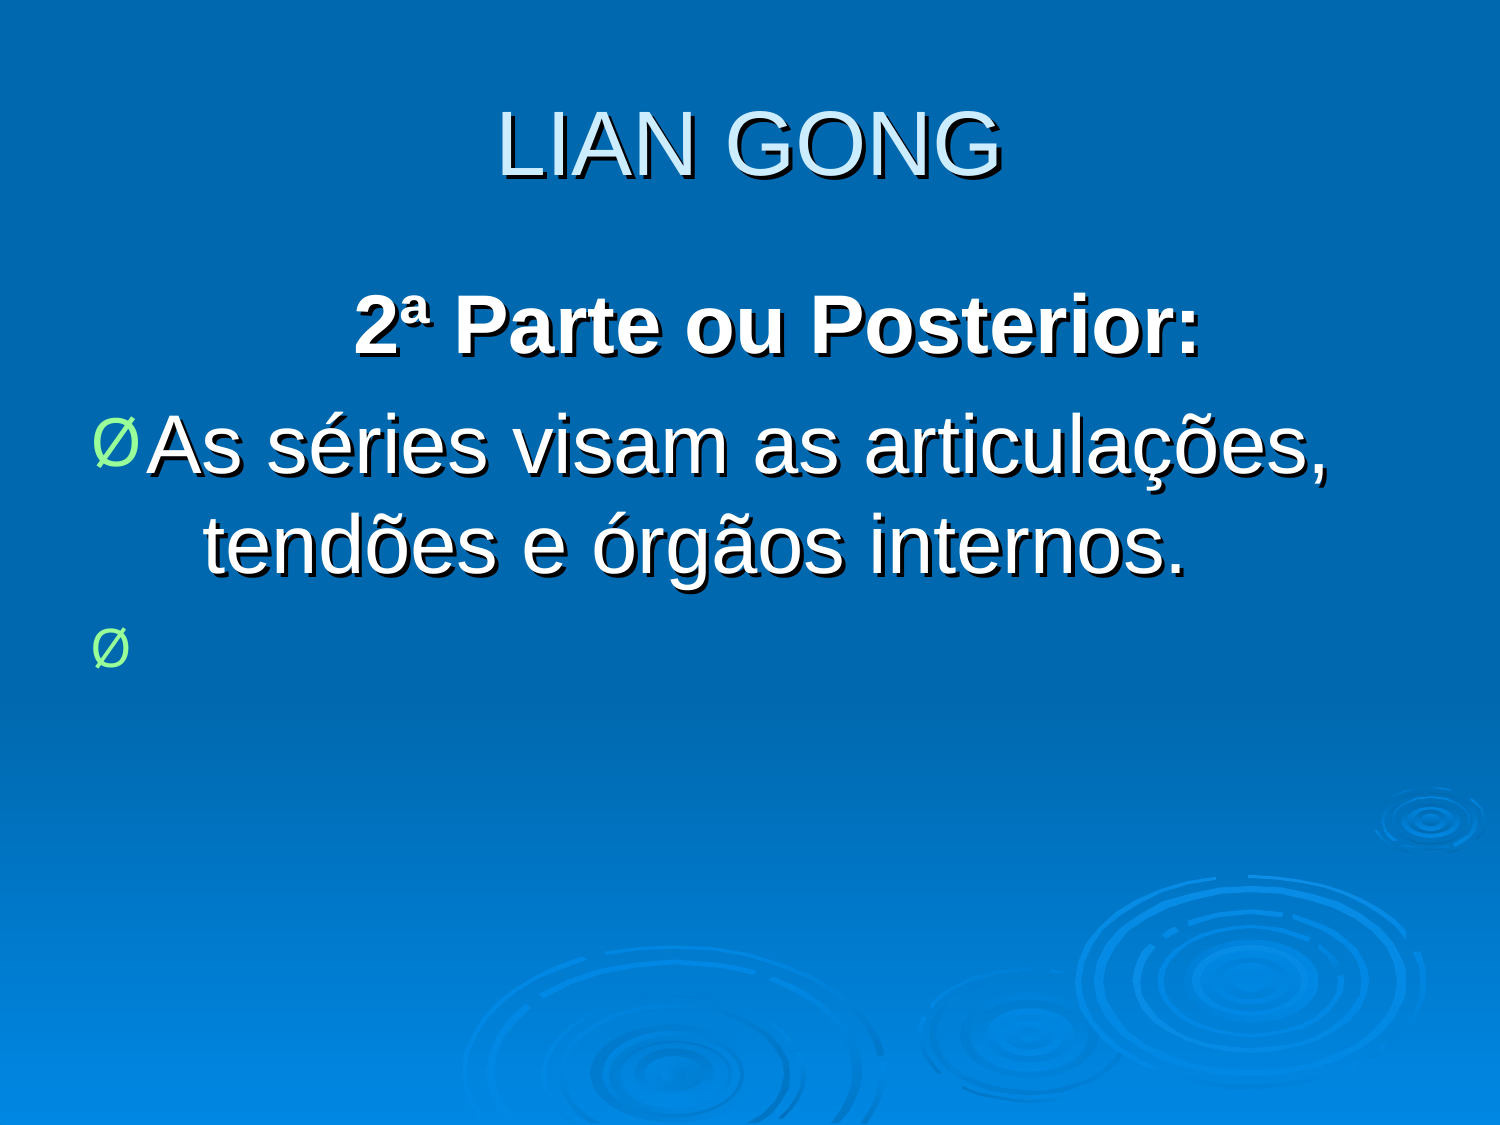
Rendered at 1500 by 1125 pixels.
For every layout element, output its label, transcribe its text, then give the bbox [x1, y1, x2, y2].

list 2ª Parte ou Posterior: As séries visam as articulações, tendões e órgãos internos. [75, 262, 1426, 1005]
title LIAN GONG [75, 45, 1426, 233]
